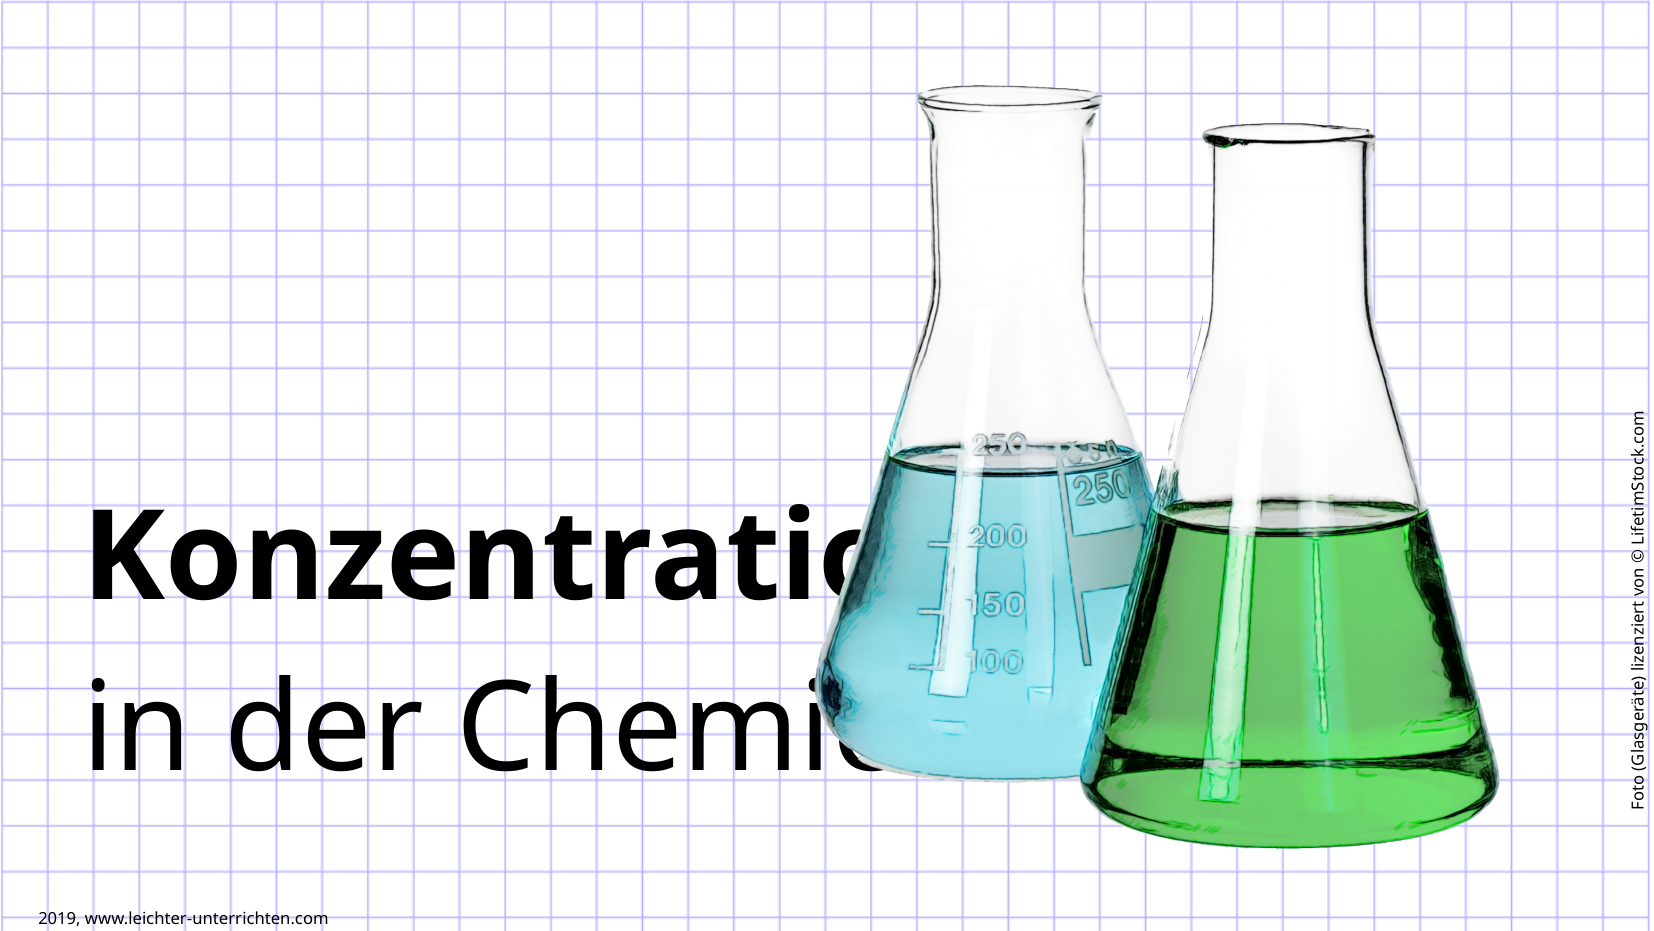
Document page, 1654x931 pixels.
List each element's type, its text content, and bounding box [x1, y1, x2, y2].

title Konzentrationen in der Chemie [82, 472, 813, 801]
text_box Foto (Glasgeräte) lizenziert von © LifetimStock.com [1618, 283, 1654, 826]
picture [0, 0, 1654, 931]
